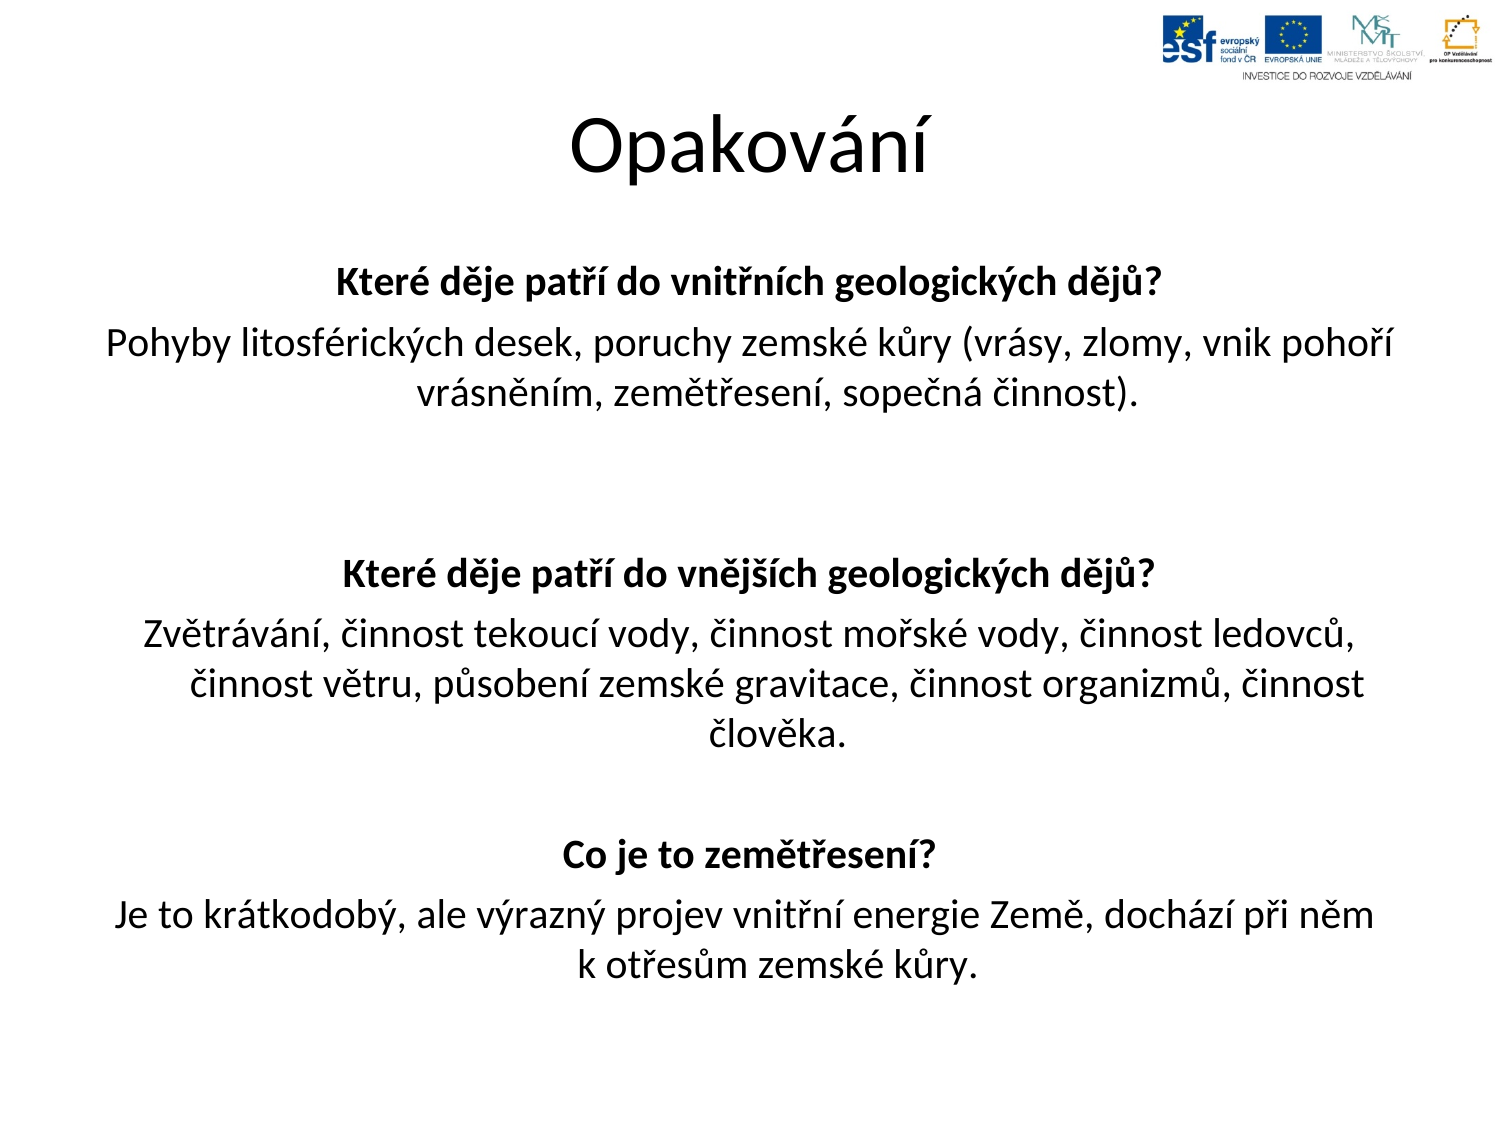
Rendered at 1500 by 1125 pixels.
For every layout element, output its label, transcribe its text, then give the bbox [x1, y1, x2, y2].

title Opakování [75, 45, 1426, 233]
list Které děje patří do vnitřních geologických dějů? Pohyby litosférických desek, poruchy zemské kůry (vrásy, zlomy, vnik pohoří vrásněním, zemětřesení, sopečná činnost). Které děje patří do vnějších geologických dějů? Zvětrávání, činnost tekoucí vody, činnost mořské vody, činnost ledovců, činnost větru, působení zemské gravitace, činnost organizmů, činnost člověka. Co je to zemětřesení? Je to krátkodobý, ale výrazný projev vnitřní energie Země, dochází při něm k otřesům zemské kůry. [75, 246, 1426, 1125]
picture [1149, 0, 1500, 90]
